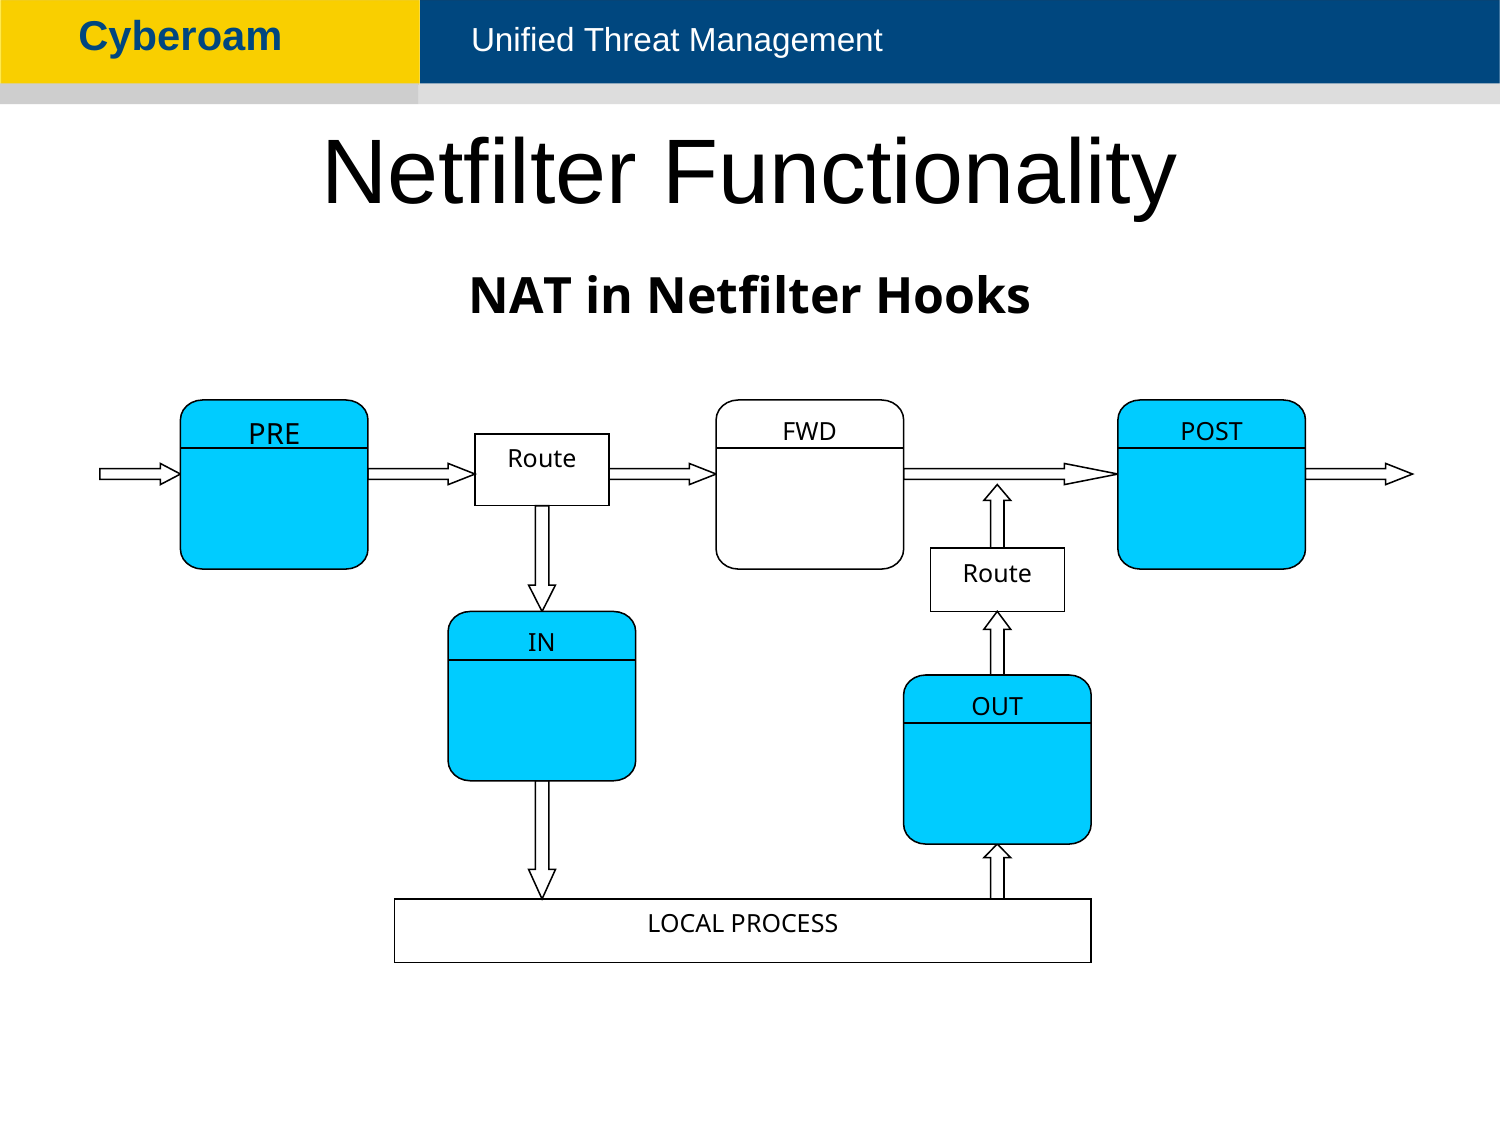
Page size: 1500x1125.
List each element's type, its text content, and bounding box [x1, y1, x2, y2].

text_box LOCAL PROCESS [394, 898, 1092, 963]
text_box PRE [180, 399, 368, 447]
text_box FWD [716, 399, 904, 447]
text_box IN [448, 611, 636, 659]
text_box POST [1117, 399, 1306, 570]
text_box FWD [716, 449, 904, 570]
text_box PRE [180, 449, 368, 570]
text_box Route [930, 547, 1065, 612]
text_box IN [448, 661, 636, 781]
title Netfilter Functionality [75, 112, 1426, 233]
list NAT in Netfilter Hooks [75, 262, 1426, 1006]
text_box OUT [903, 675, 1092, 845]
text_box Route [474, 433, 609, 506]
picture [0, 0, 1500, 83]
